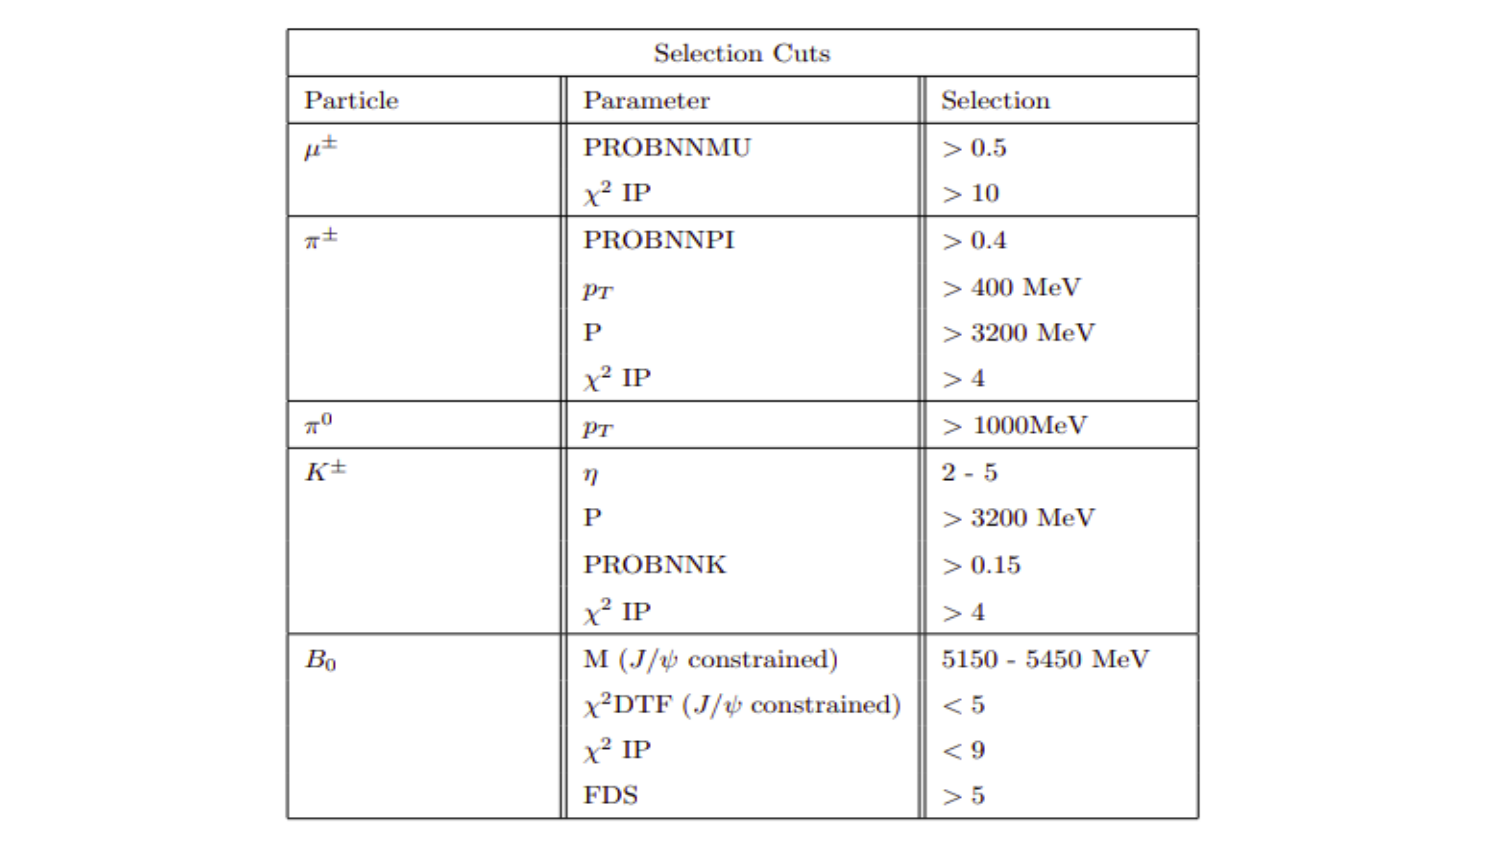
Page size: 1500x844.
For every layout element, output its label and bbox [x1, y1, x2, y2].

picture [257, 0, 1227, 844]
